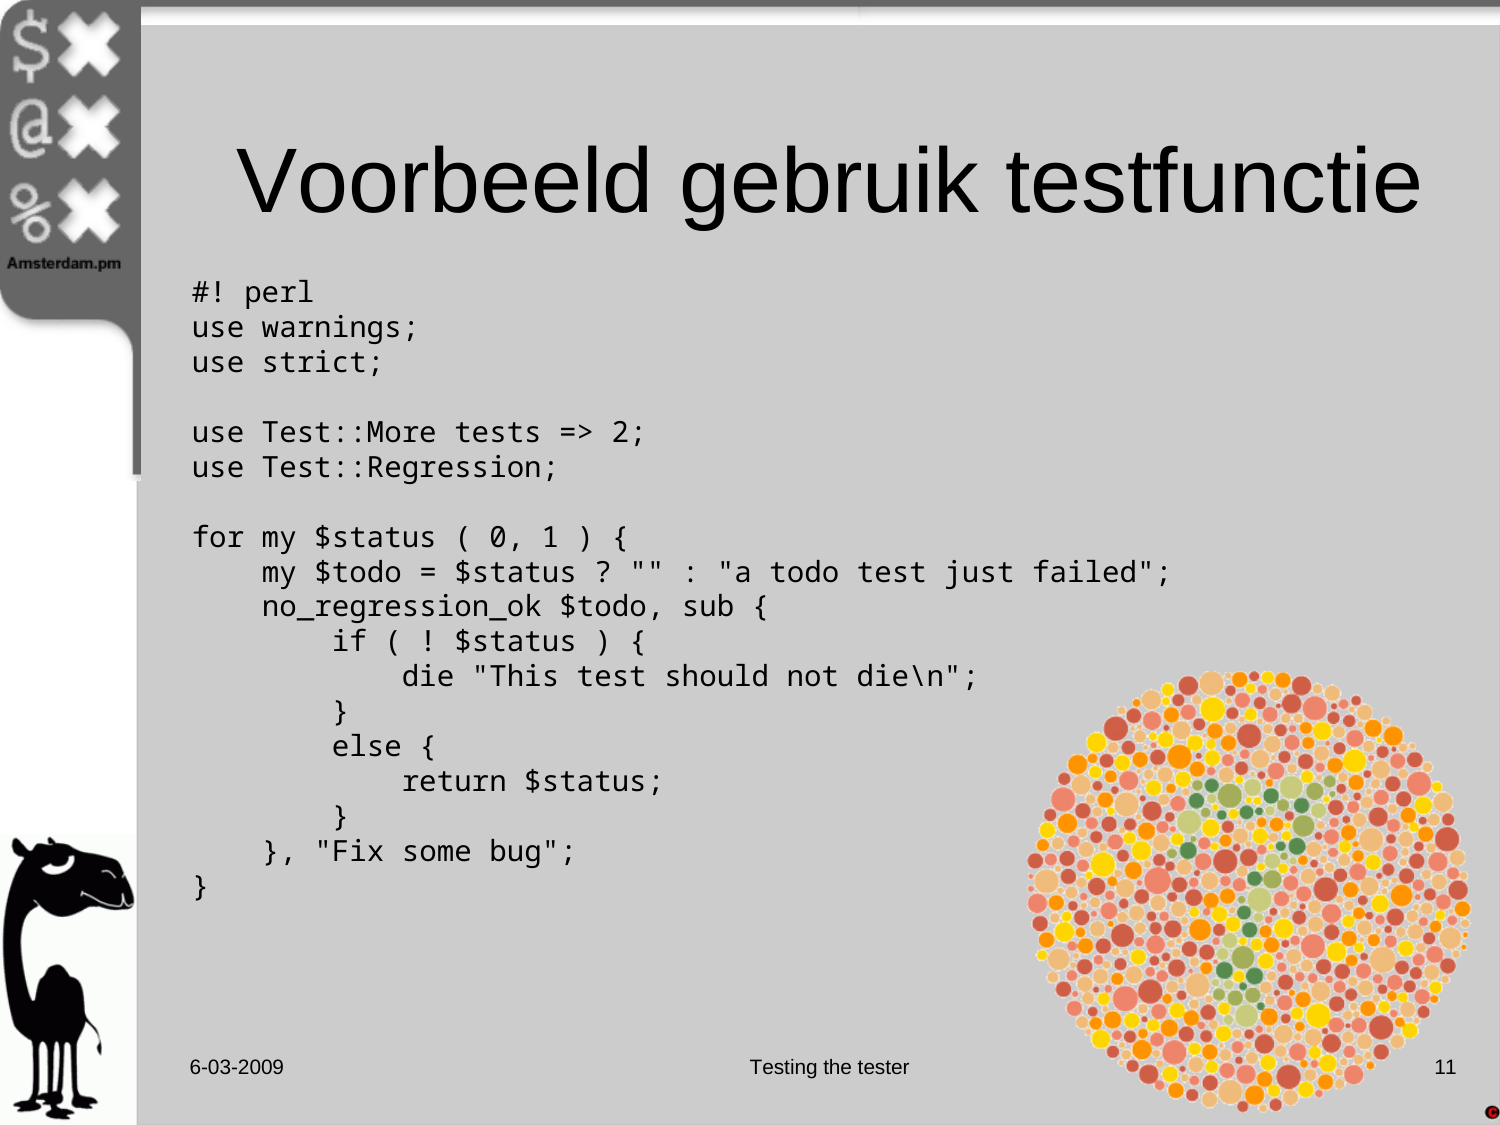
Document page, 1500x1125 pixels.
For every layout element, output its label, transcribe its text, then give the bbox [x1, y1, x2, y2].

text_box #! perl use warnings; use strict; use Test::More tests => 2; use Test::Regression; for my $status ( 0, 1 ) { my $todo = $status ? "" : "a todo test just failed"; no_regression_ok $todo, sub { if ( ! $status ) { die "This test should not die\n"; } else { return $status; } }, "Fix some bug"; } [177, 265, 1418, 1004]
picture [0, 834, 136, 1125]
picture [0, 0, 1500, 481]
title Voorbeeld gebruik testfunctie [187, 94, 1474, 266]
picture [1027, 671, 1500, 1125]
